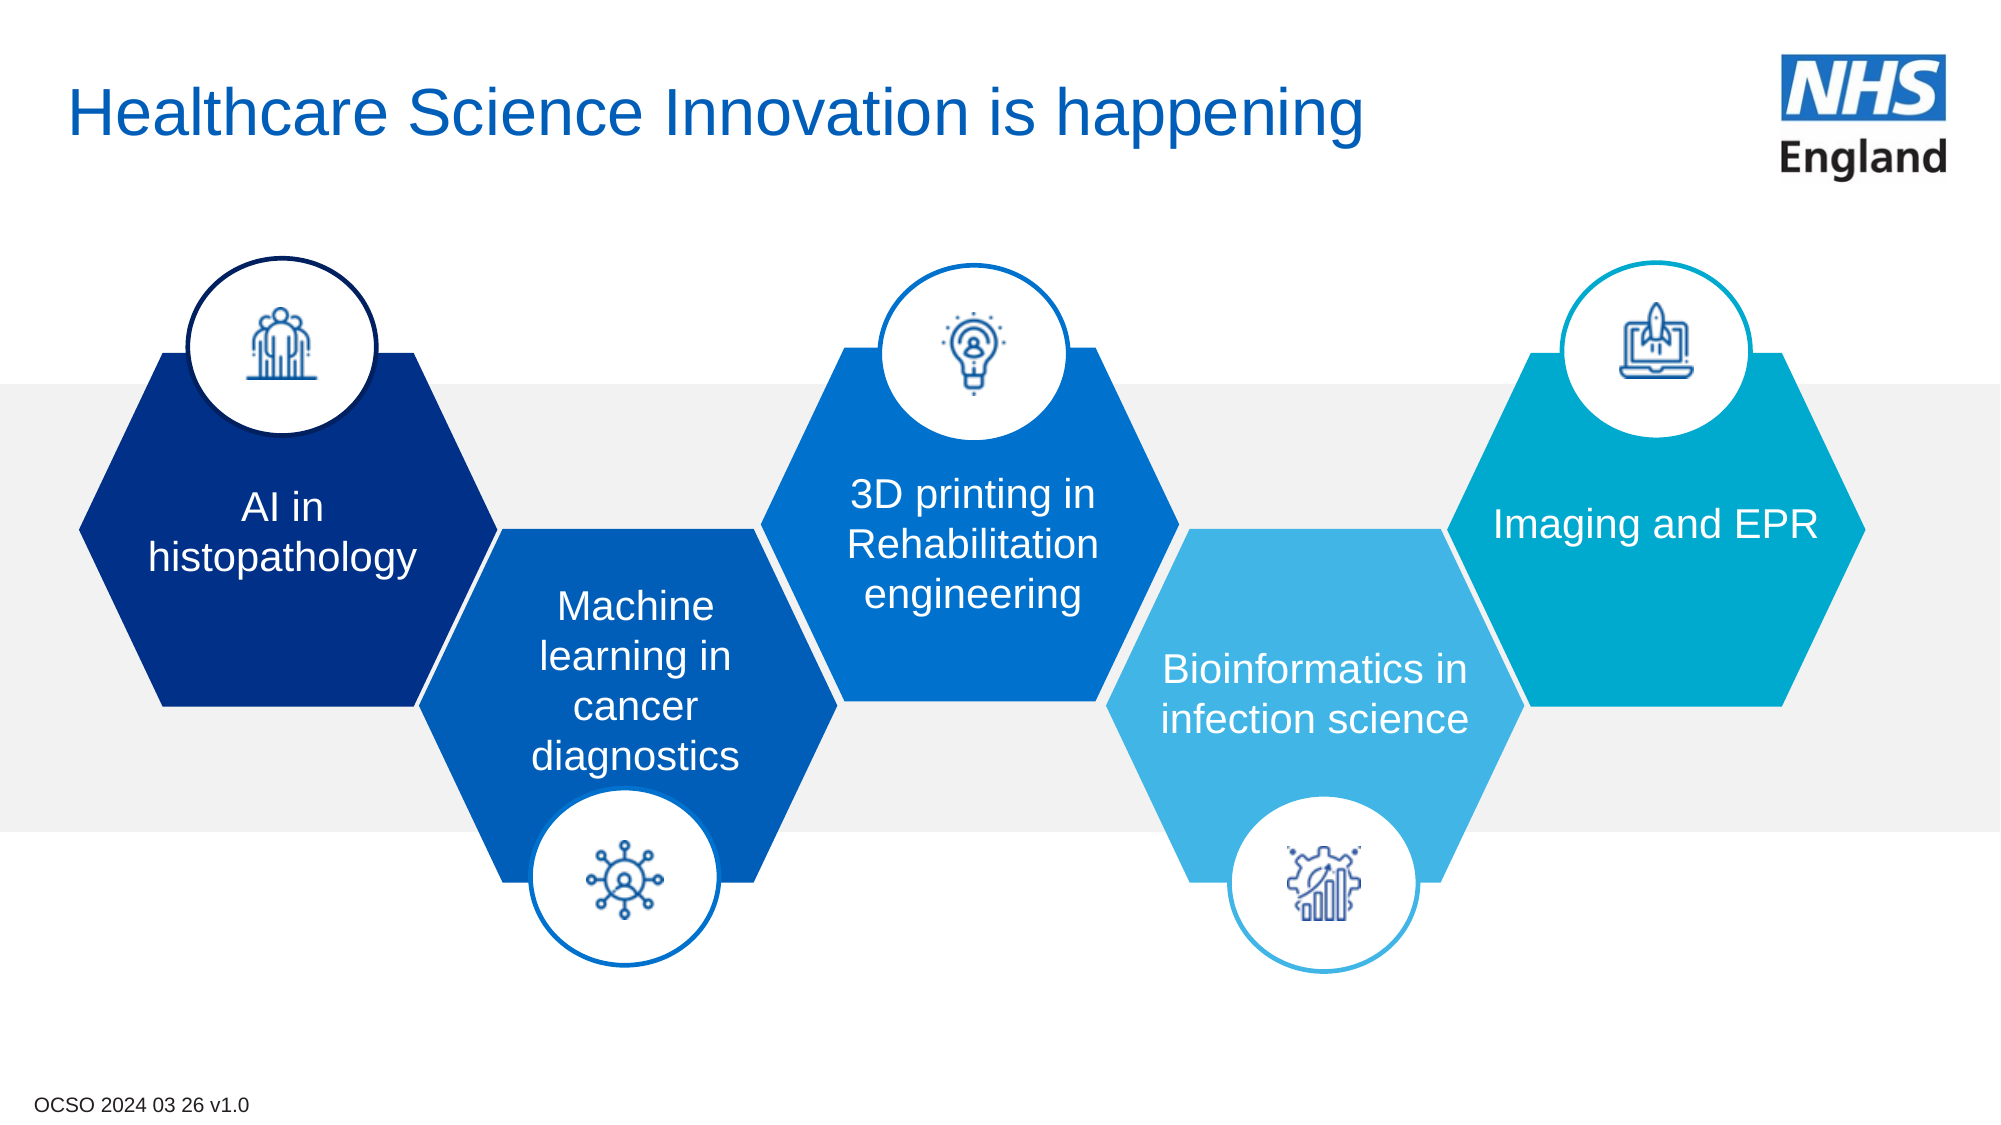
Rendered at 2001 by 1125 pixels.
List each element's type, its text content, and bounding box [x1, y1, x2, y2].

picture [1619, 302, 1694, 379]
picture [1287, 846, 1361, 921]
text_box Imaging and EPR [1467, 489, 1846, 555]
picture [932, 312, 1016, 396]
text_box Healthcare Science Innovation is happening [52, 32, 1678, 196]
text_box 3D printing in Rehabilitation engineering [800, 459, 1146, 626]
text_box Machine learning in cancer diagnostics​ [464, 571, 807, 789]
text_box OCSO 2024 03 26 v1.0 [18, 1084, 267, 1125]
picture [1780, 53, 1948, 184]
text_box AI in histopathology [99, 472, 466, 589]
picture [245, 307, 319, 380]
text_box [0, 258, 2000, 972]
picture [586, 840, 664, 920]
text_box Bioinformatics in infection science [1116, 633, 1514, 751]
